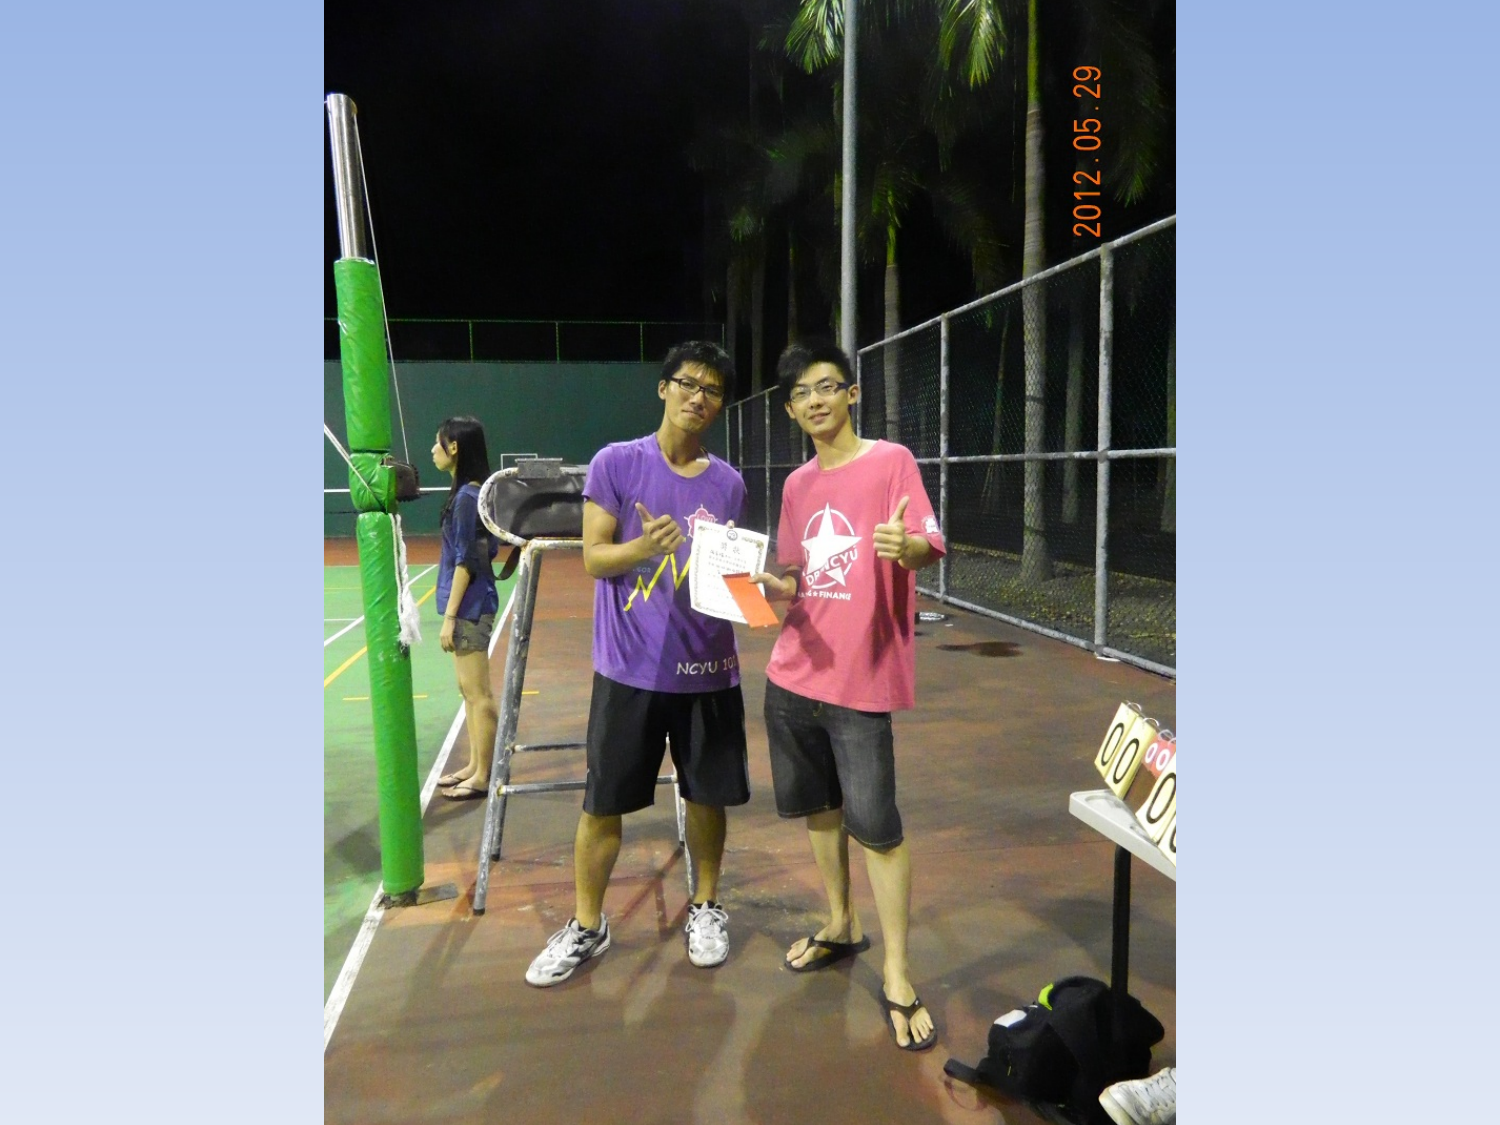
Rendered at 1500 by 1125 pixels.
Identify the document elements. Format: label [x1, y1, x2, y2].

picture [324, 0, 1176, 1125]
